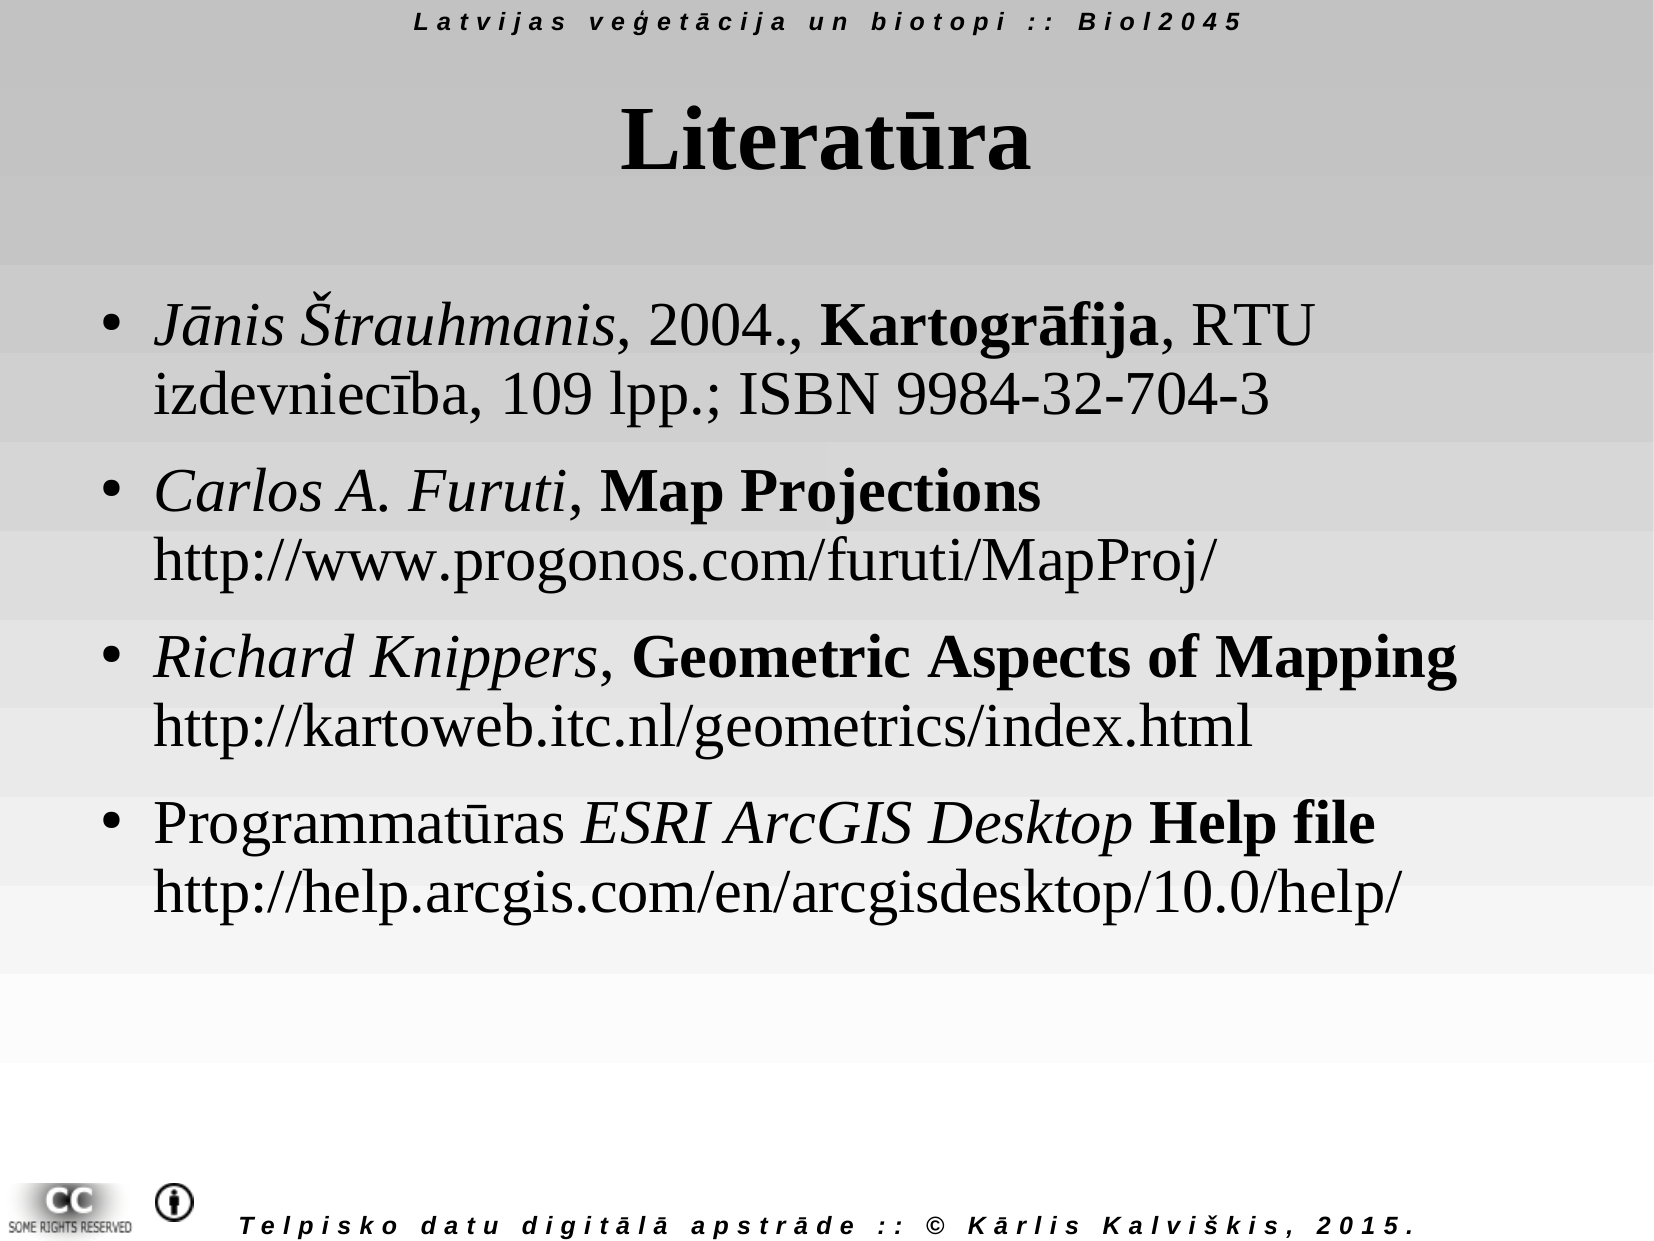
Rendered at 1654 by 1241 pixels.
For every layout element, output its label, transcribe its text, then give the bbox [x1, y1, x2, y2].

picture [0, 0, 1654, 1241]
list Jānis Štrauhmanis, 2004., Kartogrāfija, RTU izdevniecība, 109 lpp.; ISBN 9984-32-704-3 Carlos A. Furuti, Map Projections http://www.progonos.com/furuti/MapProj/ Richard Knippers, Geometric Aspects of Mapping http://kartoweb.itc.nl/geometrics/index.html Programmatūras ESRI ArcGIS Desktop Help file http://help.arcgis.com/en/arcgisdesktop/10.0/help/ [82, 289, 1571, 1113]
title Literatūra [29, 43, 1625, 234]
